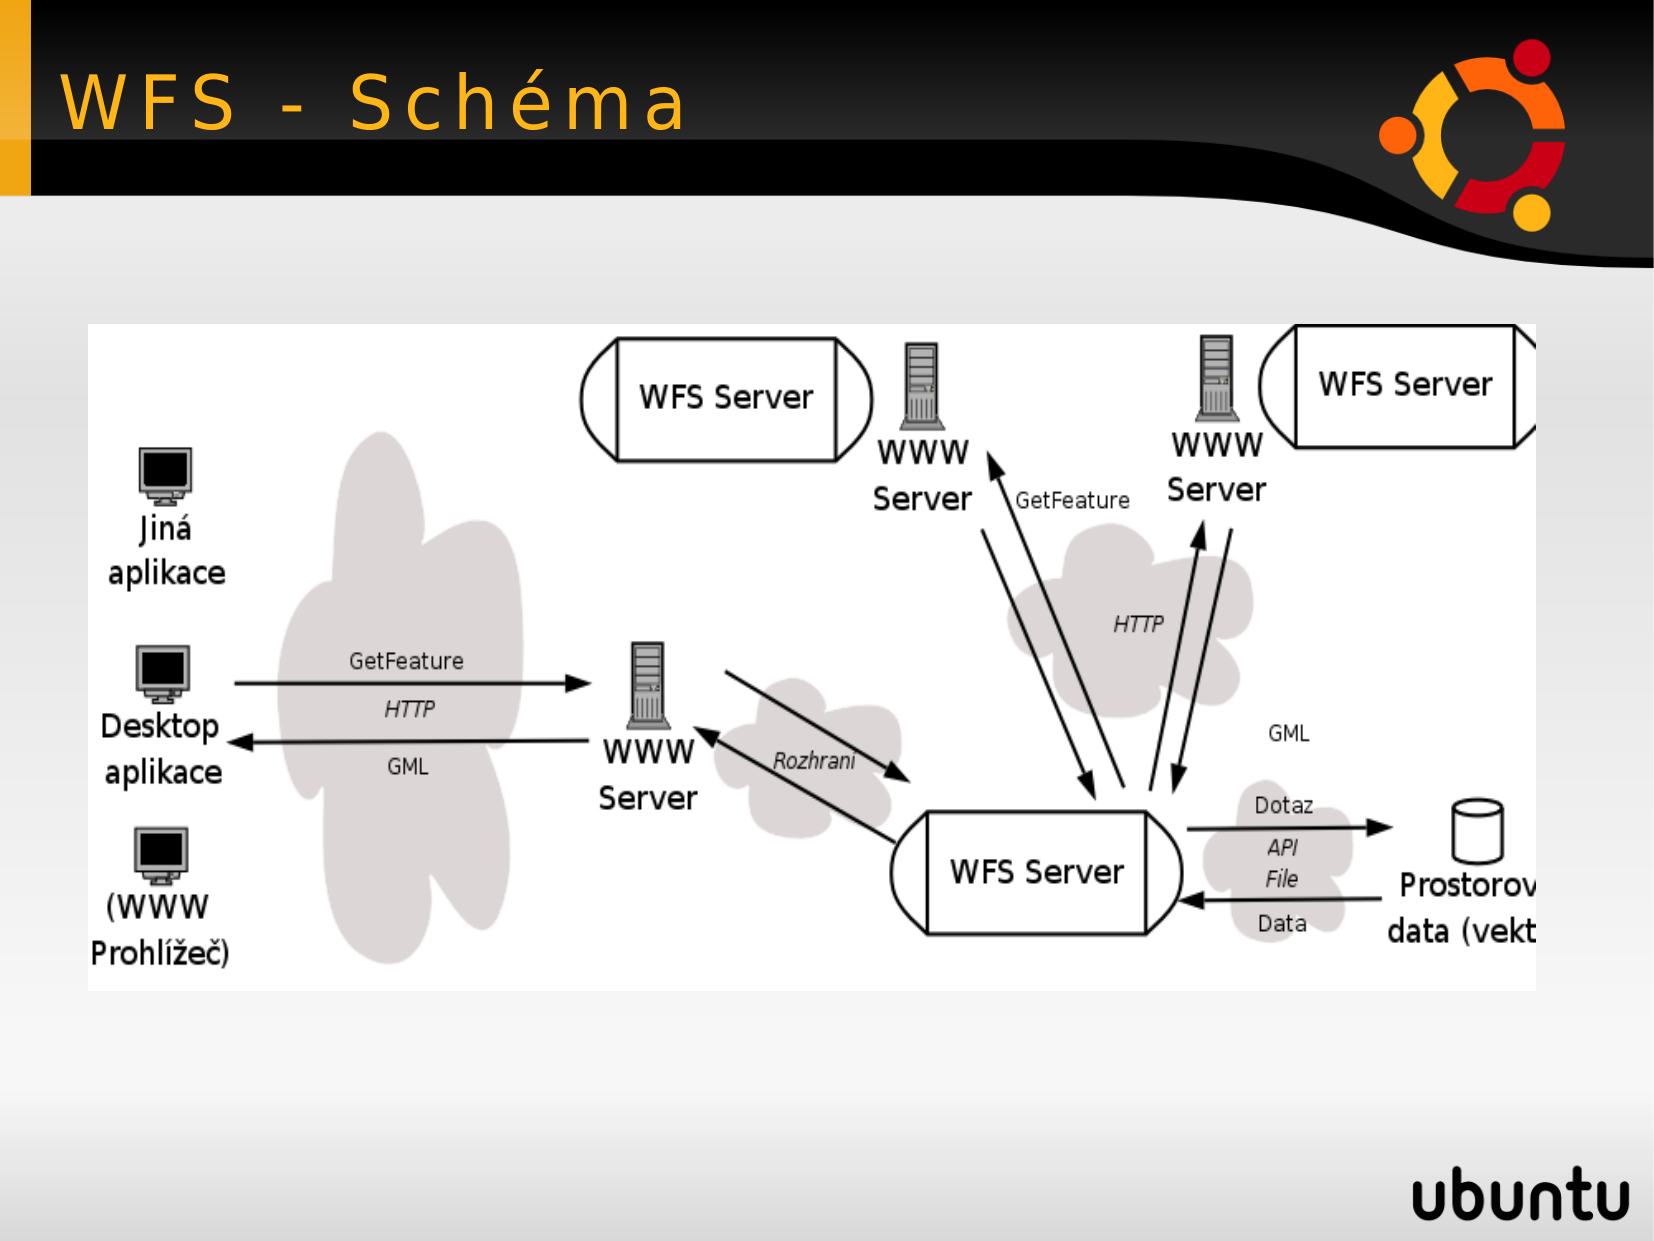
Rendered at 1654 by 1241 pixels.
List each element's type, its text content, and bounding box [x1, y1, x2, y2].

picture [0, 0, 1654, 1241]
title WFS - Schéma [59, 29, 1270, 178]
